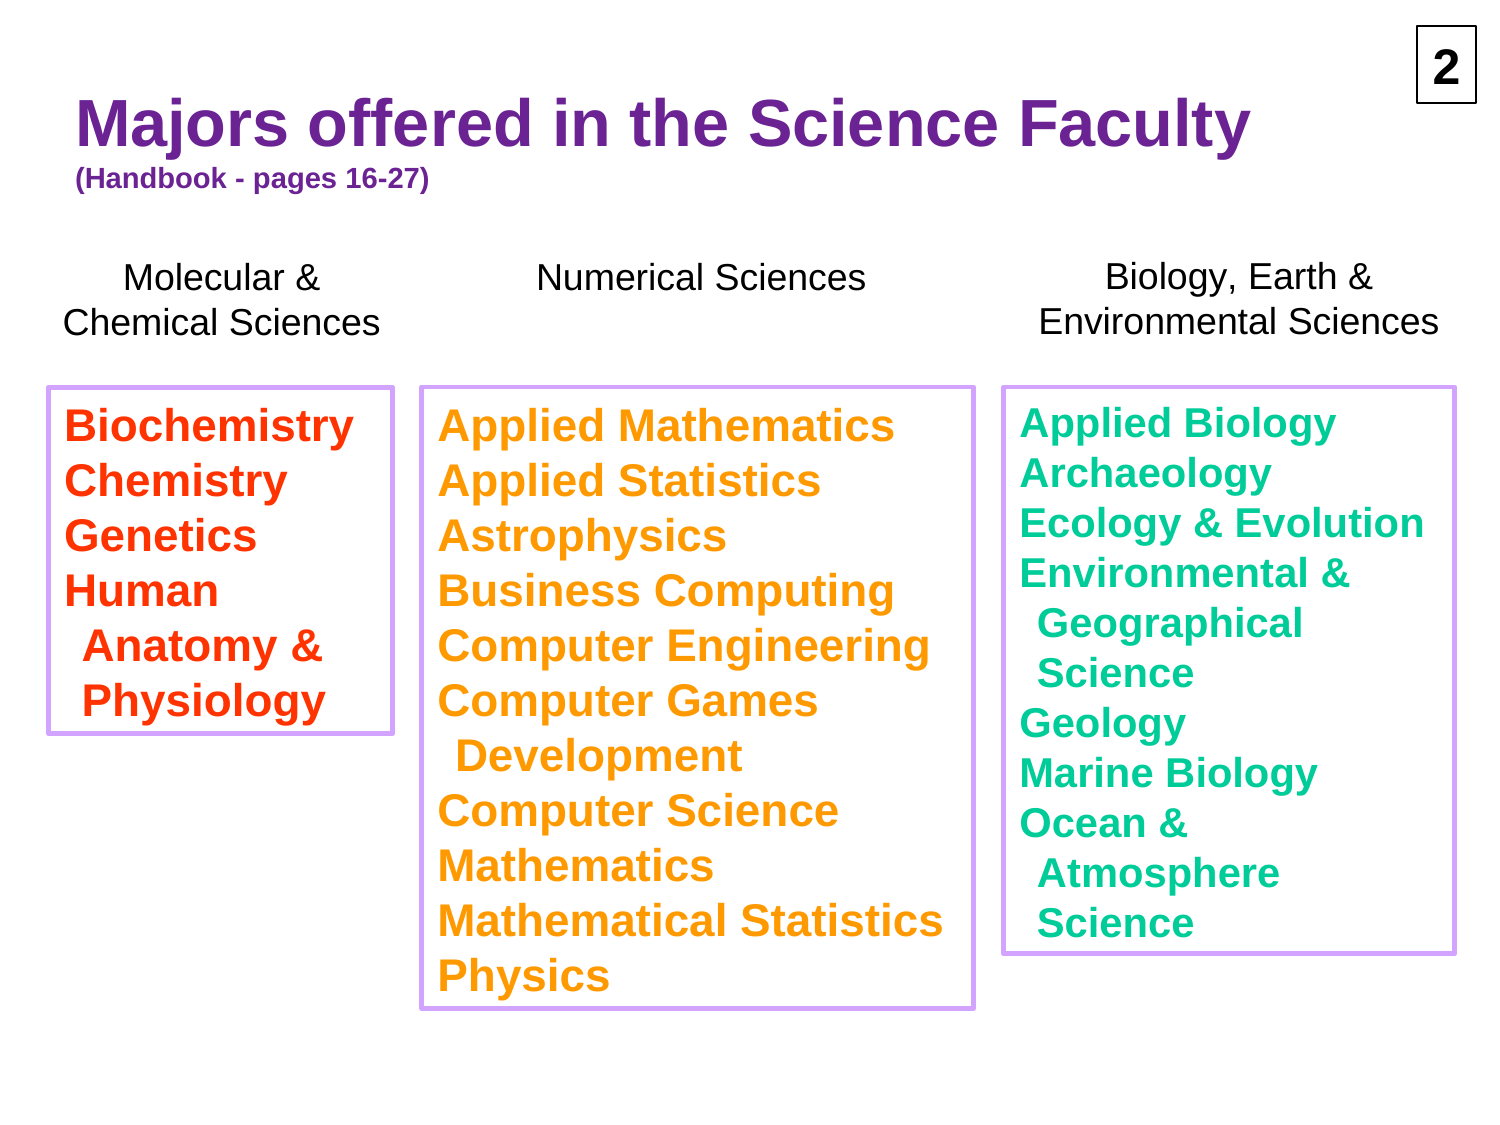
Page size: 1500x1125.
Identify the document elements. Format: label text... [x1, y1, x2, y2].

title Majors offered in the Science Faculty (Handbook - pages 16-27) [75, 44, 1426, 233]
text_box Biochemistry Chemistry Genetics Human Anatomy & Physiology [48, 387, 393, 734]
text_box 2 [1416, 26, 1477, 104]
text_box Applied Biology Archaeology Ecology & Evolution Environmental & Geographical Science Geology Marine Biology Ocean & Atmosphere Science [1003, 387, 1455, 954]
text_box Applied Mathematics Applied Statistics Astrophysics Business Computing Computer Engineering Computer Games Development Computer Science Mathematics Mathematical Statistics Physics [421, 387, 974, 1009]
